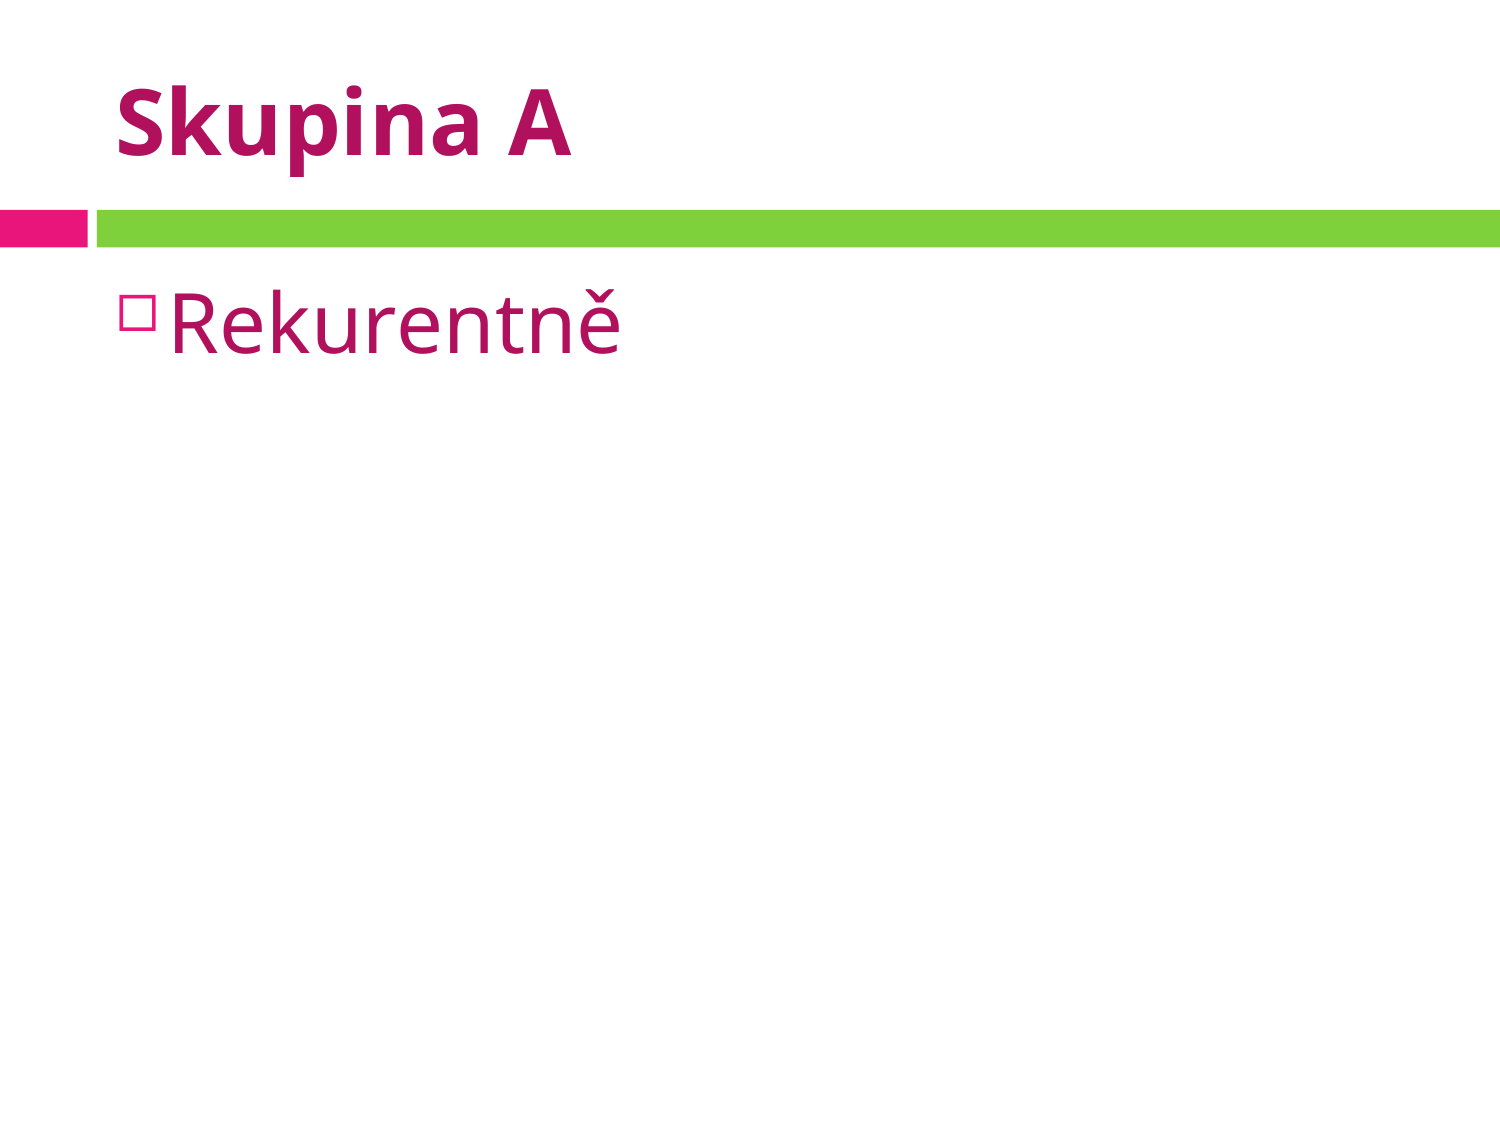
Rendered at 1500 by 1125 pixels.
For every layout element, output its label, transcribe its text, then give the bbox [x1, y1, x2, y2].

title Skupina A [100, 37, 1438, 201]
list Rekurentně [100, 262, 1438, 1001]
